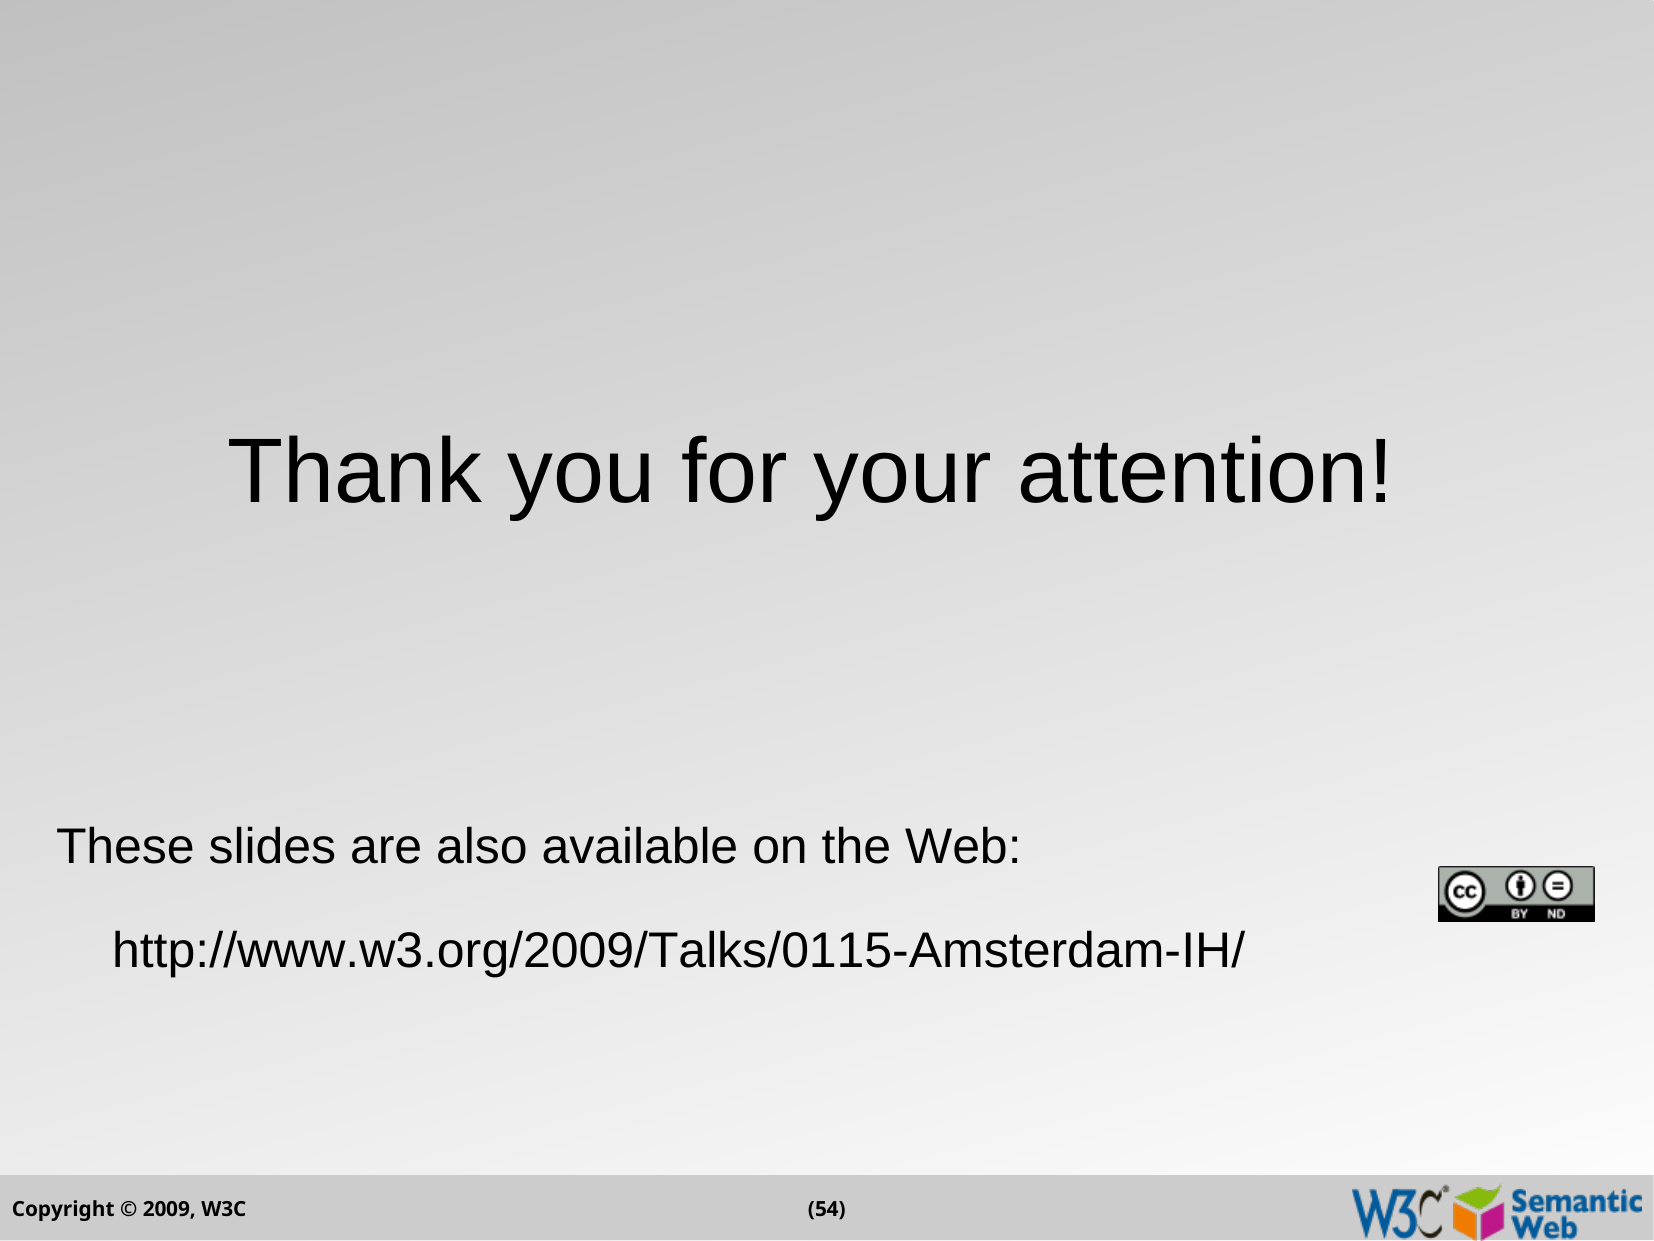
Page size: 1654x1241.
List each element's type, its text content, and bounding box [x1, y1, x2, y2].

text_box These slides are also available on the Web: http://www.w3.org/2009/Talks/0115-Amsterdam-IH/ [41, 814, 1548, 990]
picture [1438, 866, 1595, 922]
picture [1352, 1182, 1642, 1241]
text_box Thank you for your attention! [88, 419, 1536, 537]
